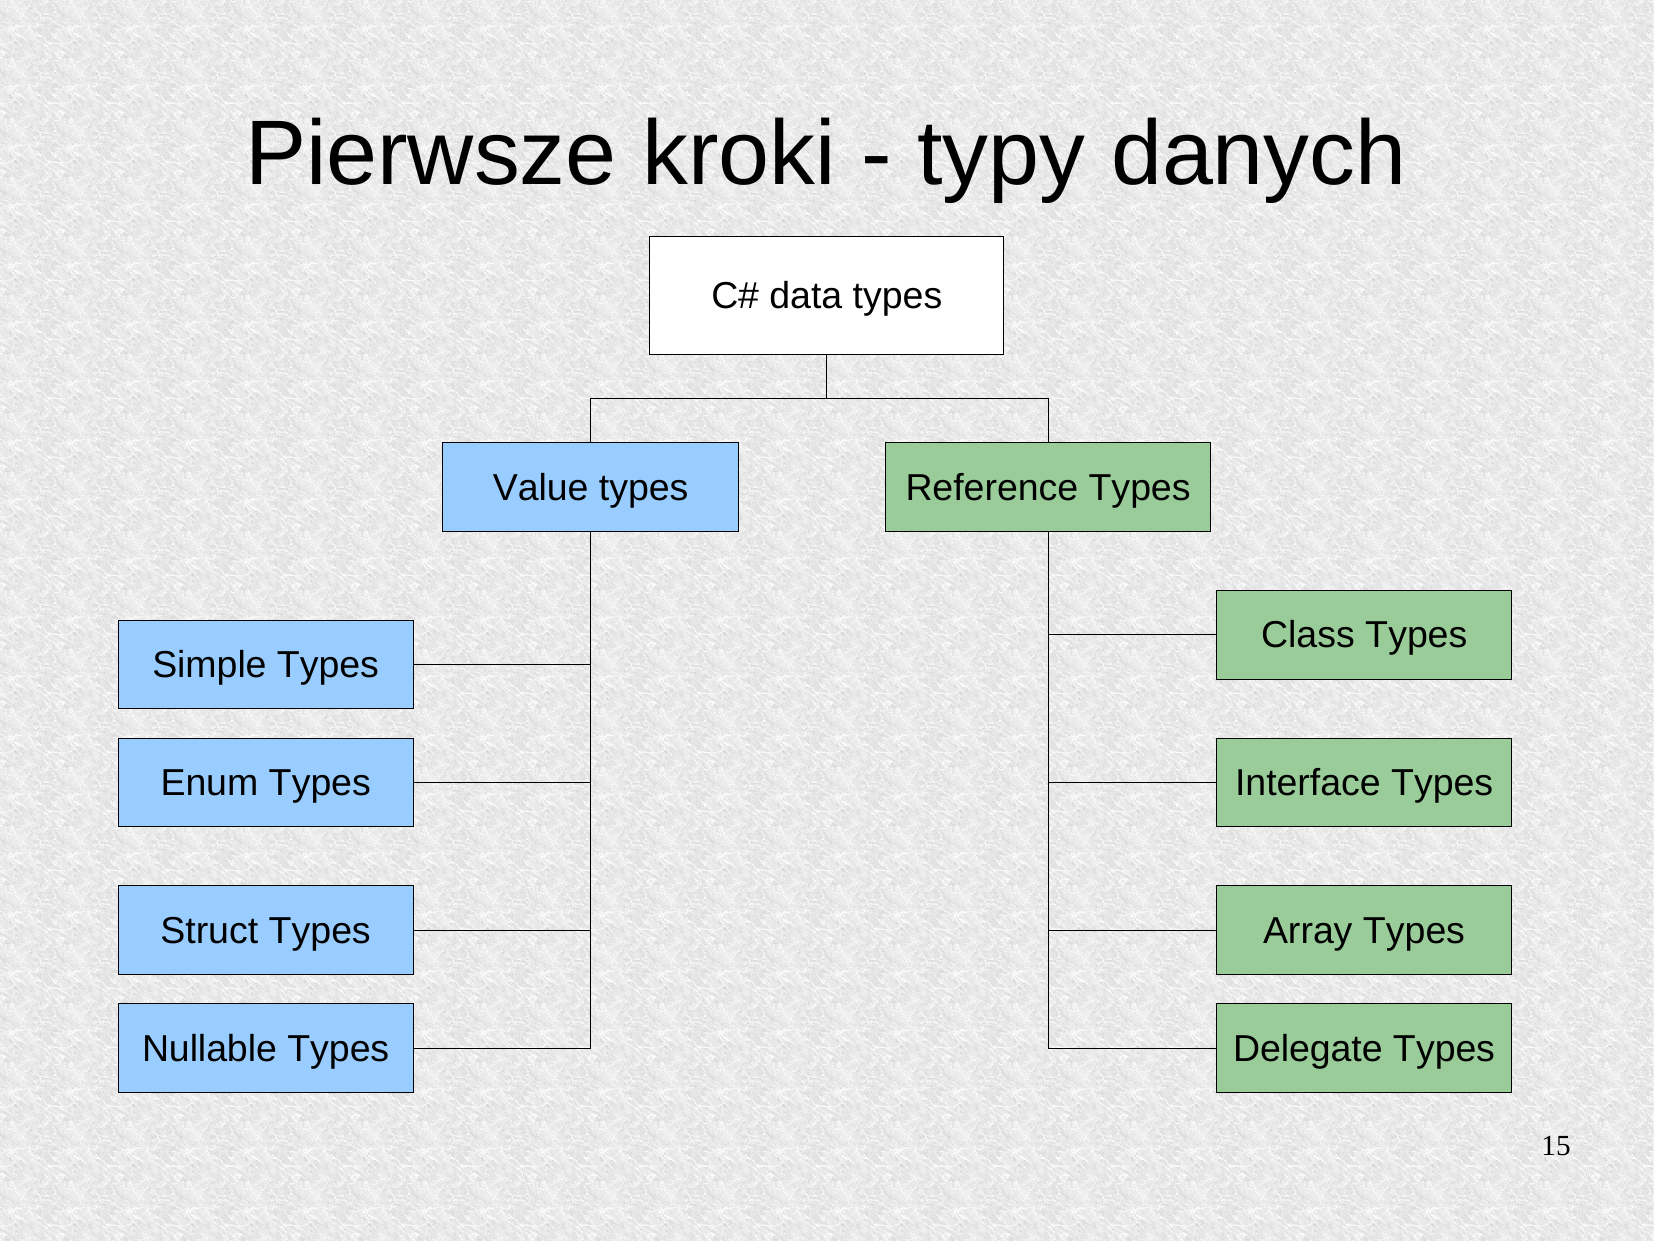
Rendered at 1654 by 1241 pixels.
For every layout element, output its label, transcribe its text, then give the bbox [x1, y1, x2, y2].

text_box Delegate Types [1216, 1003, 1512, 1093]
text_box C# data types [649, 236, 1004, 355]
text_box Nullable Types [118, 1003, 414, 1093]
picture [0, 0, 1654, 1241]
title Pierwsze kroki - typy danych [82, 49, 1571, 257]
text_box Enum Types [118, 738, 414, 827]
text_box Interface Types [1216, 738, 1512, 827]
text_box Value types [442, 442, 739, 532]
text_box Struct Types [118, 885, 414, 975]
text_box Reference Types [885, 442, 1211, 532]
text_box Array Types [1216, 885, 1512, 975]
text_box Simple Types [118, 620, 414, 709]
text_box Class Types [1216, 590, 1512, 680]
